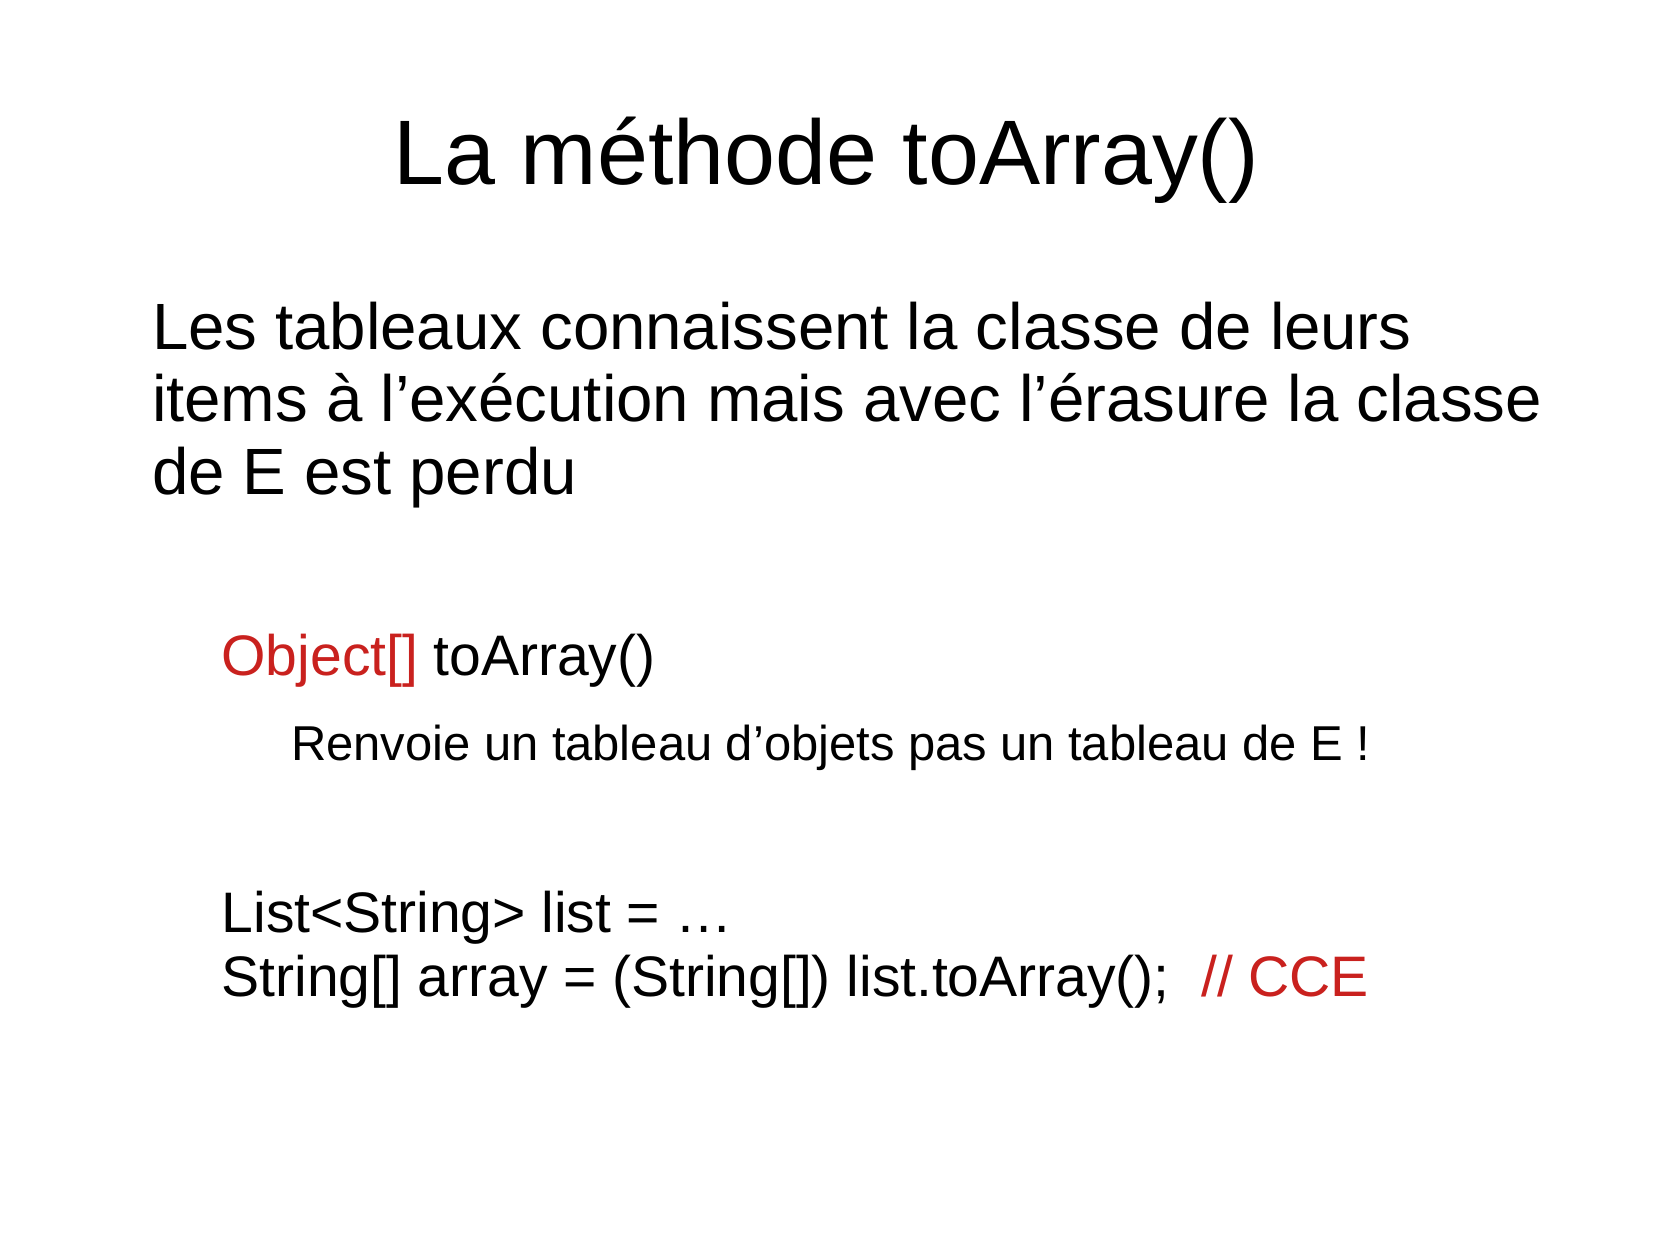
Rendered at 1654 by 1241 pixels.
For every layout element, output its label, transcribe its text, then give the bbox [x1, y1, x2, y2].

list Les tableaux connaissent la classe de leurs items à l’exécution mais avec l’érasure la classe de E est perdu Object[] toArray() Renvoie un tableau d’objets pas un tableau de E ! List<String> list = … String[] array = (String[]) list.toArray(); // CCE [82, 290, 1571, 1010]
title La méthode toArray() [82, 49, 1571, 257]
